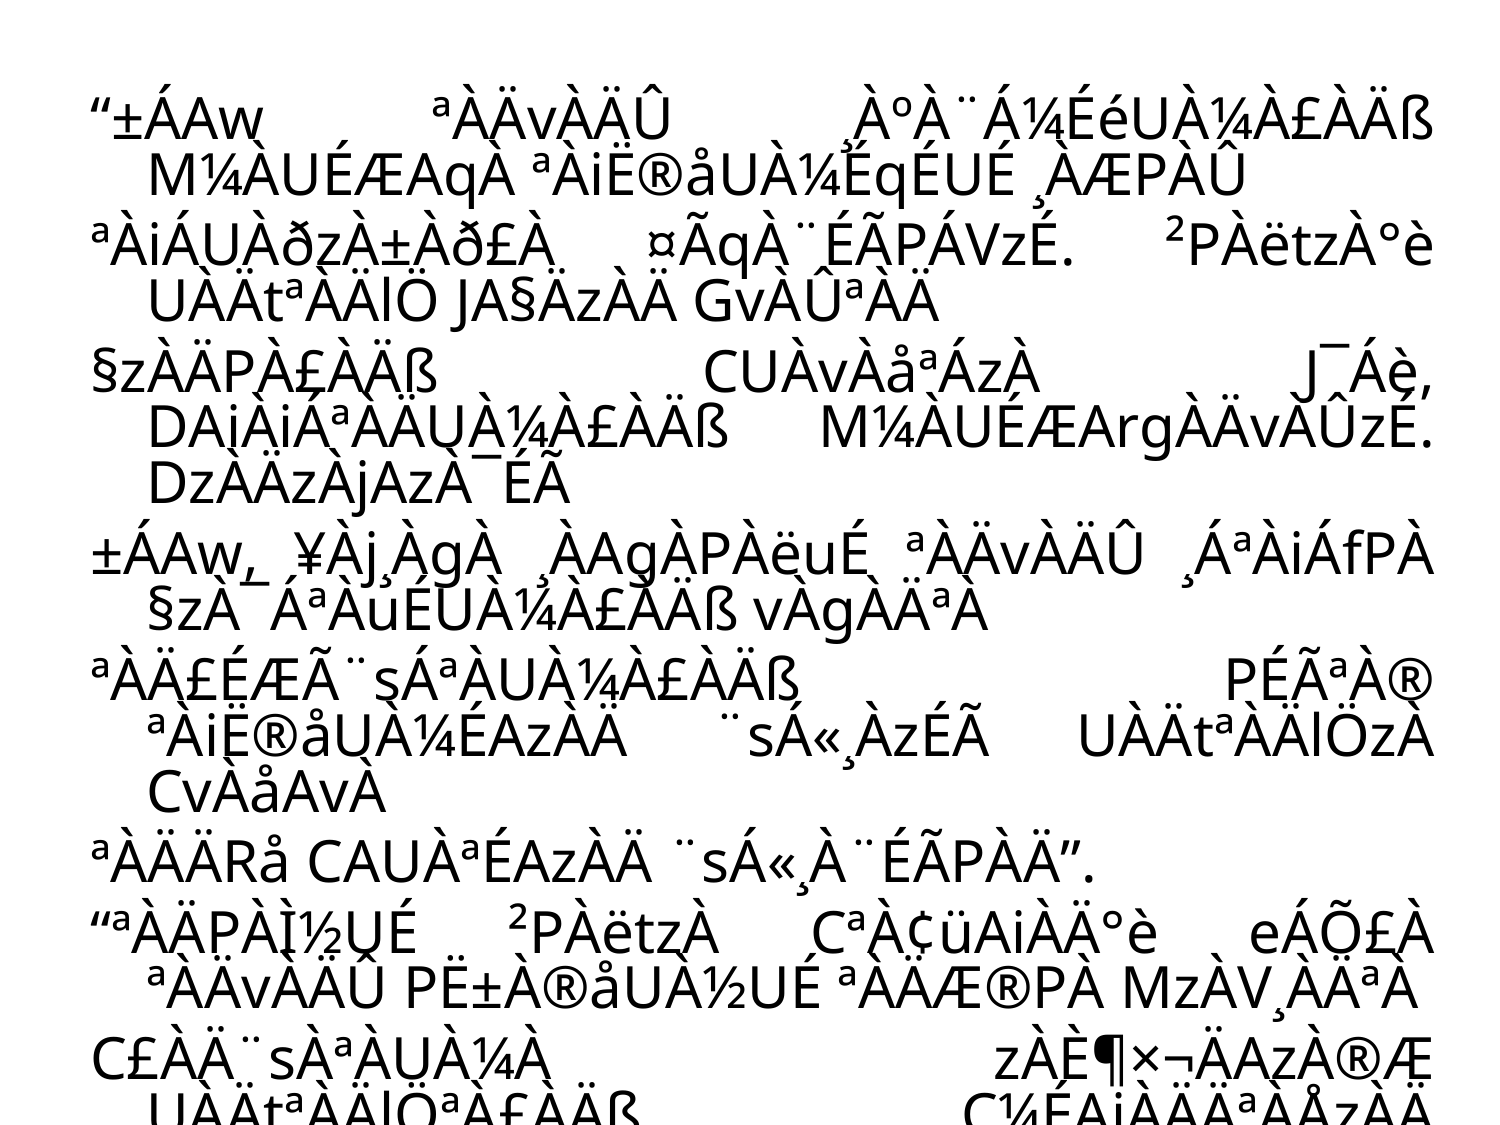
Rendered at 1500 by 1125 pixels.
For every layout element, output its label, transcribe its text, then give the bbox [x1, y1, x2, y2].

list “±ÁAw ªÀÄvÀÄÛ ¸ÀºÀ¨Á¼ÉéUÀ¼À£ÀÄß M¼ÀUÉÆAqÀ ªÀiË®åUÀ¼ÉqÉUÉ ¸ÀÆPÀÛ ªÀiÁUÀðzÀ±Àð£À ¤ÃqÀ¨ÉÃPÁVzÉ. ²PÀëtzÀ°è UÀÄtªÀÄlÖ JA§ÄzÀÄ GvÀÛªÀÄ §zÀÄPÀ£ÀÄß CUÀvÀåªÁzÀ J¯Áè, DAiÀiÁªÀÄUÀ¼À£ÀÄß M¼ÀUÉÆArgÀÄvÀÛzÉ. DzÀÄzÀjAzÀ¯ÉÃ ±ÁAw, ¥Àj¸ÀgÀ ¸ÀAgÀPÀëuÉ ªÀÄvÀÄÛ ¸ÁªÀiÁfPÀ §zÀ¯ÁªÀuÉUÀ¼À£ÀÄß vÀgÀÄªÀ ªÀÄ£ÉÆÃ¨sÁªÀUÀ¼À£ÀÄß PÉÃªÀ® ªÀiË®åUÀ¼ÉAzÀÄ ¨sÁ«¸ÀzÉÃ UÀÄtªÀÄlÖzÀ CvÀåAvÀ ªÀÄÄRå CAUÀªÉAzÀÄ ¨sÁ«¸À¨ÉÃPÀÄ”. “ªÀÄPÀÌ½UÉ ²PÀëtzÀ CªÀ¢üAiÀÄ°è eÁÕ£À ªÀÄvÀÄÛ PË±À®åUÀ½UÉ ªÀÄÆ®PÀ MzÀV¸ÀÄªÀ C£ÀÄ¨sÀªÀUÀ¼À zÀÈ¶×¬ÄAzÀ®Æ UÀÄtªÀÄlÖªÀ£ÀÄß C¼ÉAiÀÄÄªÀÅzÀÄ CUÀvÀåªÁVzÉ.” [74, 87, 1450, 1013]
